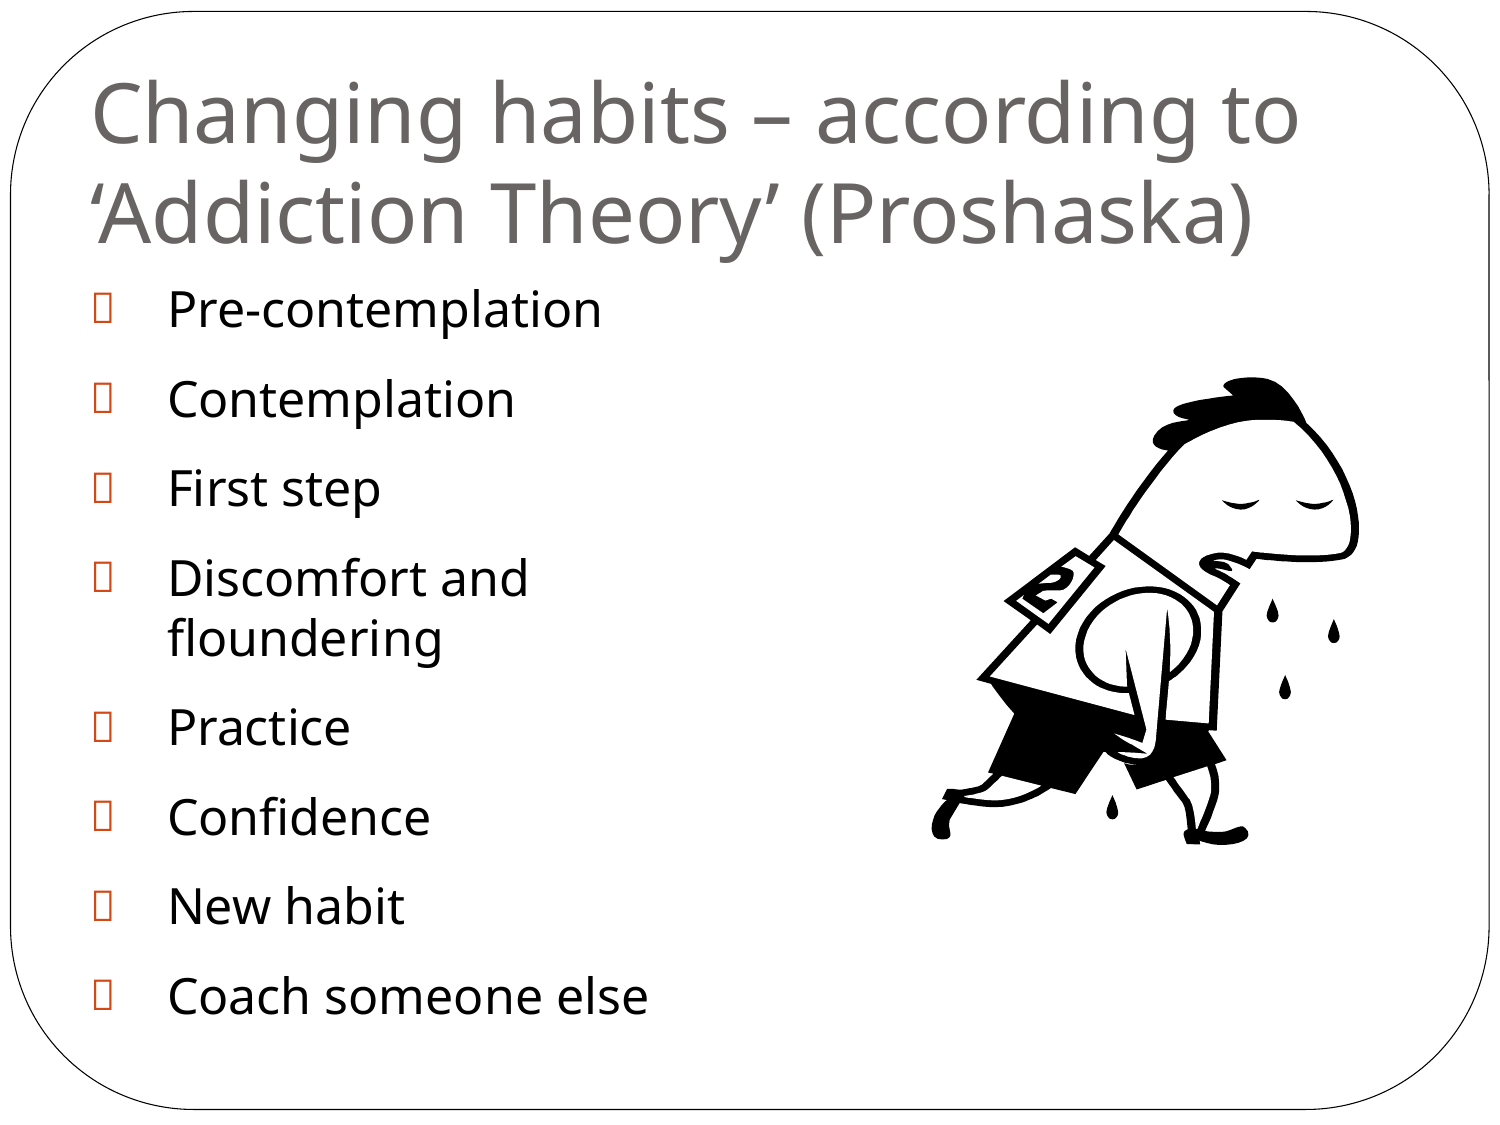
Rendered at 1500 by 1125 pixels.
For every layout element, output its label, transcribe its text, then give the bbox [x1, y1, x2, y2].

title Changing habits – according to ‘Addiction Theory’ (Proshaska) [75, 45, 1425, 268]
list Pre-contemplation Contemplation First step Discomfort and floundering Practice Confidence New habit Coach someone else [75, 262, 738, 1005]
picture [927, 373, 1365, 847]
